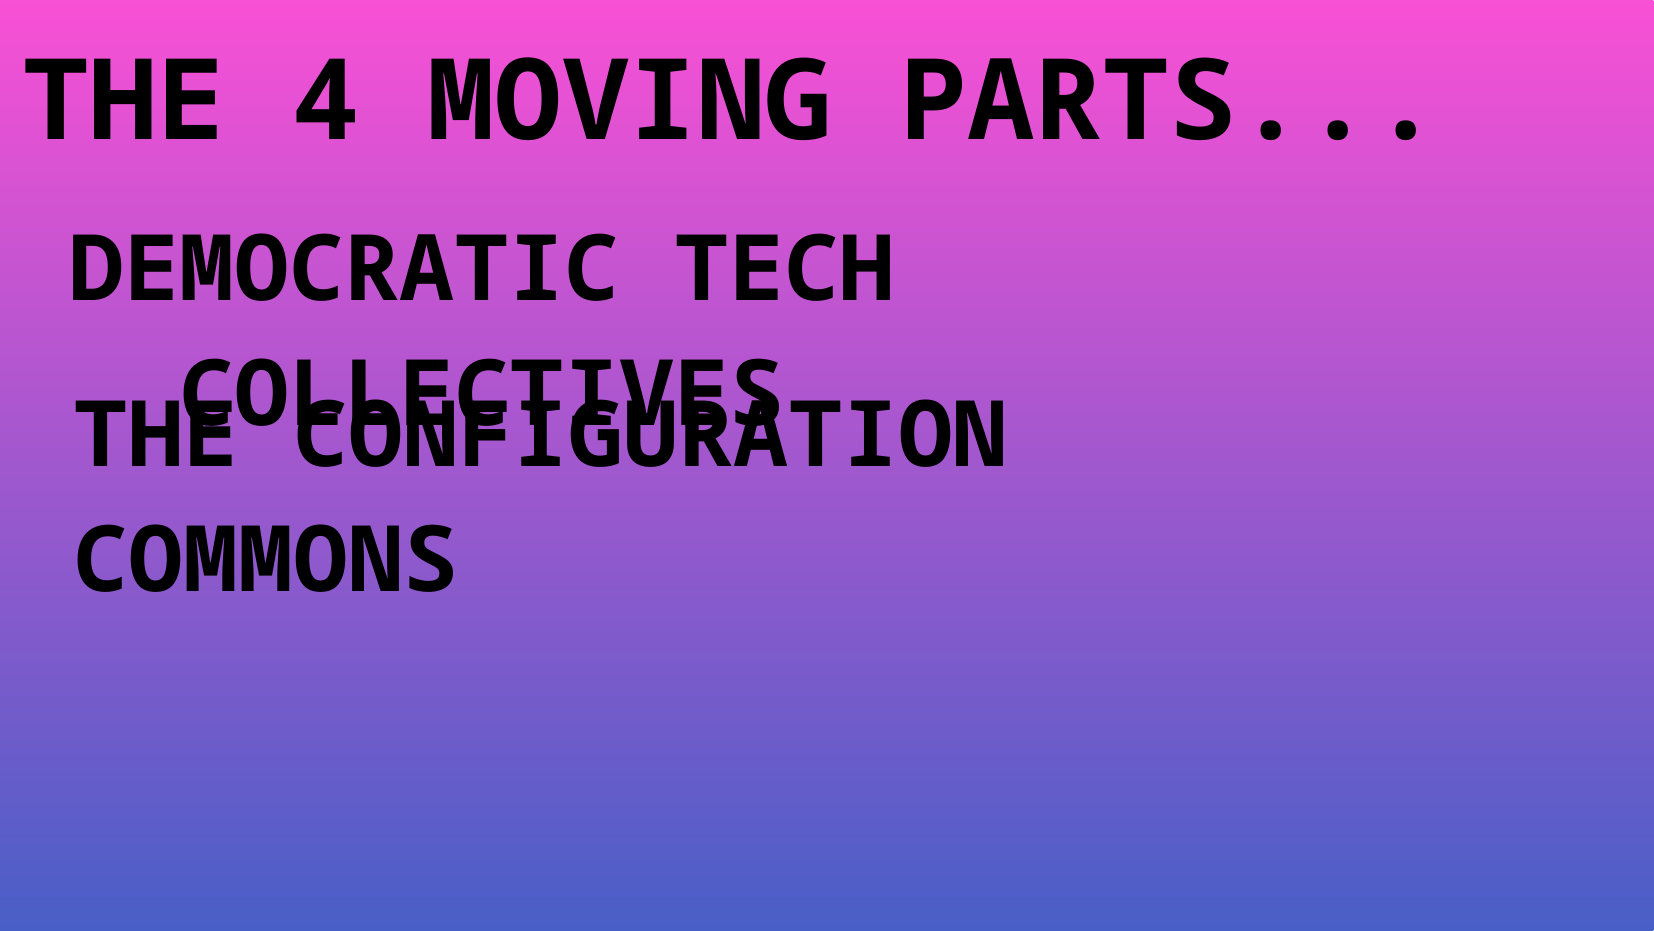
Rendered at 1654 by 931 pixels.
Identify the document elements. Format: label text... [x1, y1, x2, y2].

text_box THE 4 MOVING PARTS... [7, 11, 1654, 160]
text_box THE CONFIGURATION COMMONS [59, 360, 1353, 562]
text_box DEMOCRATIC TECH COLLECTIVES [54, 194, 1447, 303]
